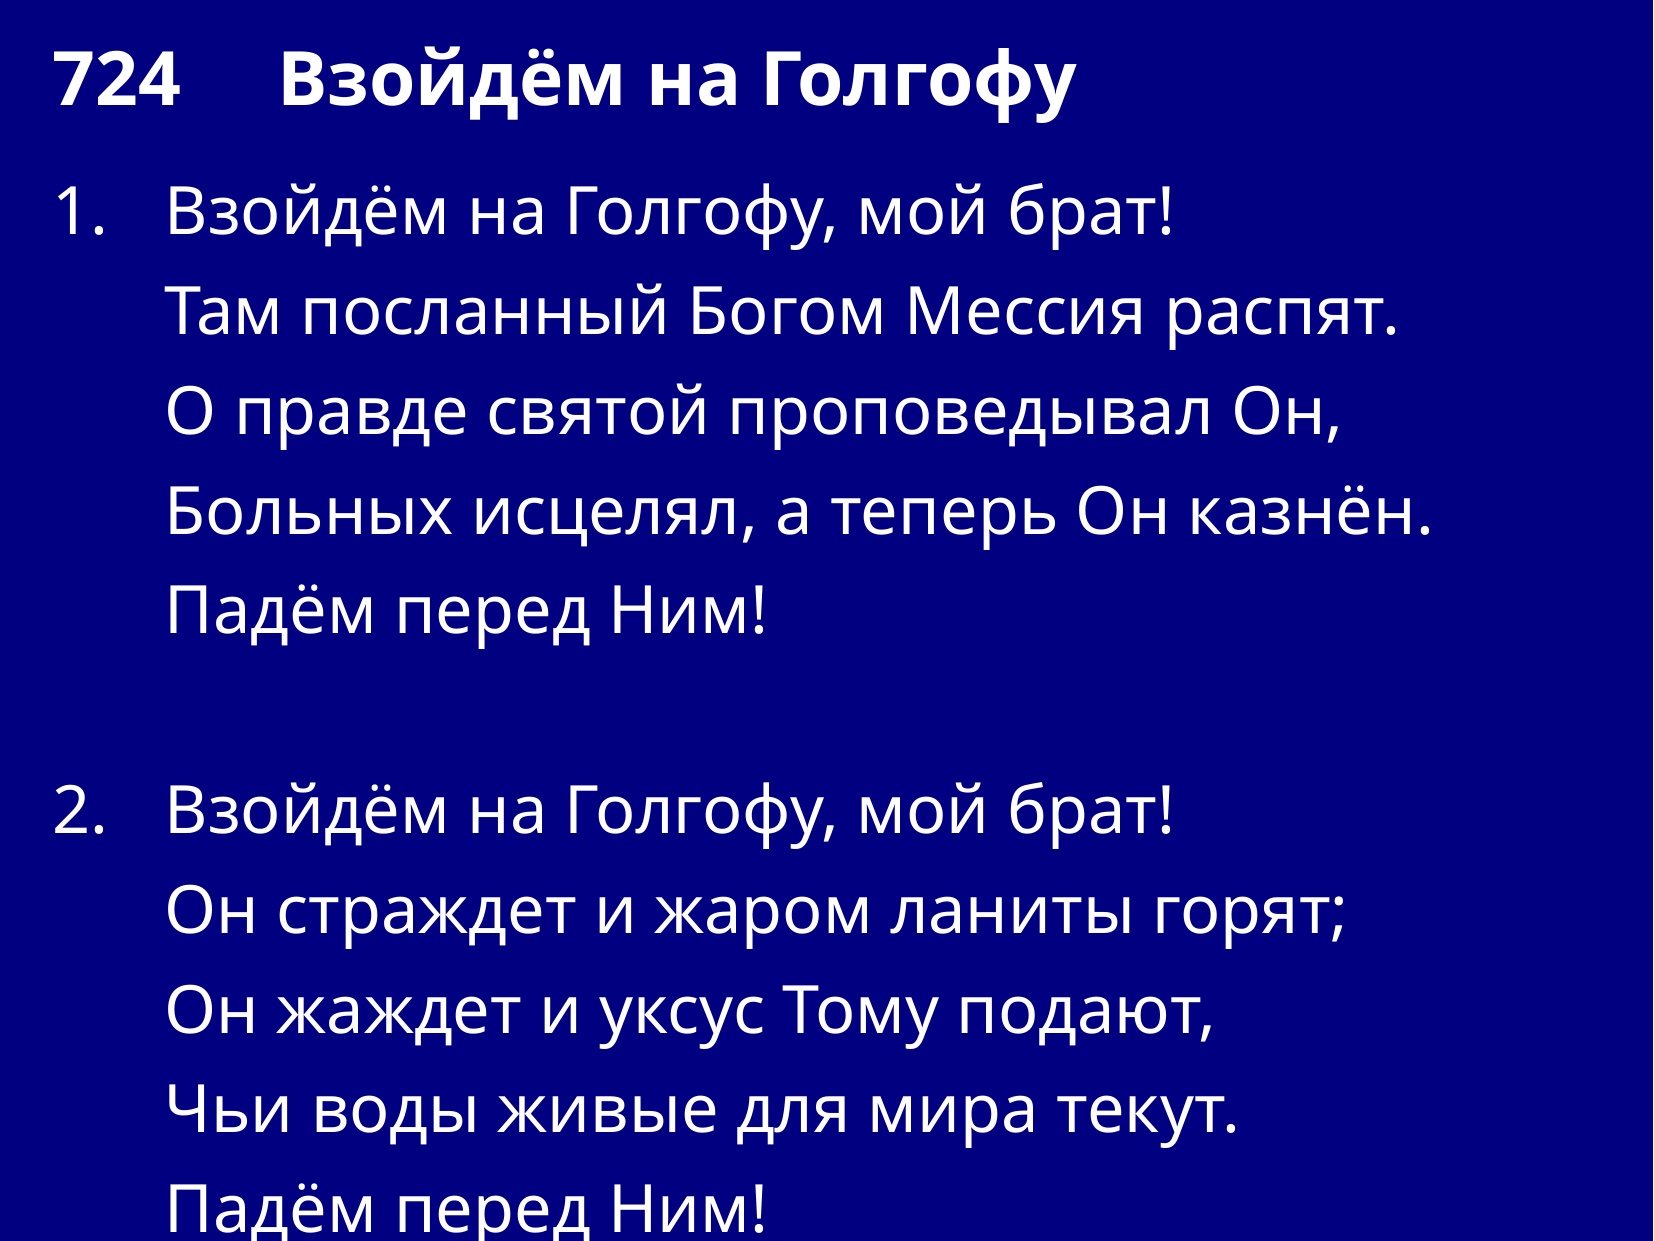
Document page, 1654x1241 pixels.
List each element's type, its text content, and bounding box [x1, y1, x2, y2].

text_box 1. Взойдём на Голгофу, мой брат! Там посланный Богом Мессия распят. О правде святой проповедывал Он, Больных исцелял, а теперь Он казнён. Падём перед Ним! 2. Взойдём на Голгофу, мой брат! Он страждет и жаром ланиты горят; Он жаждет и уксус Тому подают, Чьи воды живые для мира текут. Падём перед Ним! [37, 56, 1653, 1163]
text_box 724 Взойдём на Голгофу [37, 18, 1576, 131]
